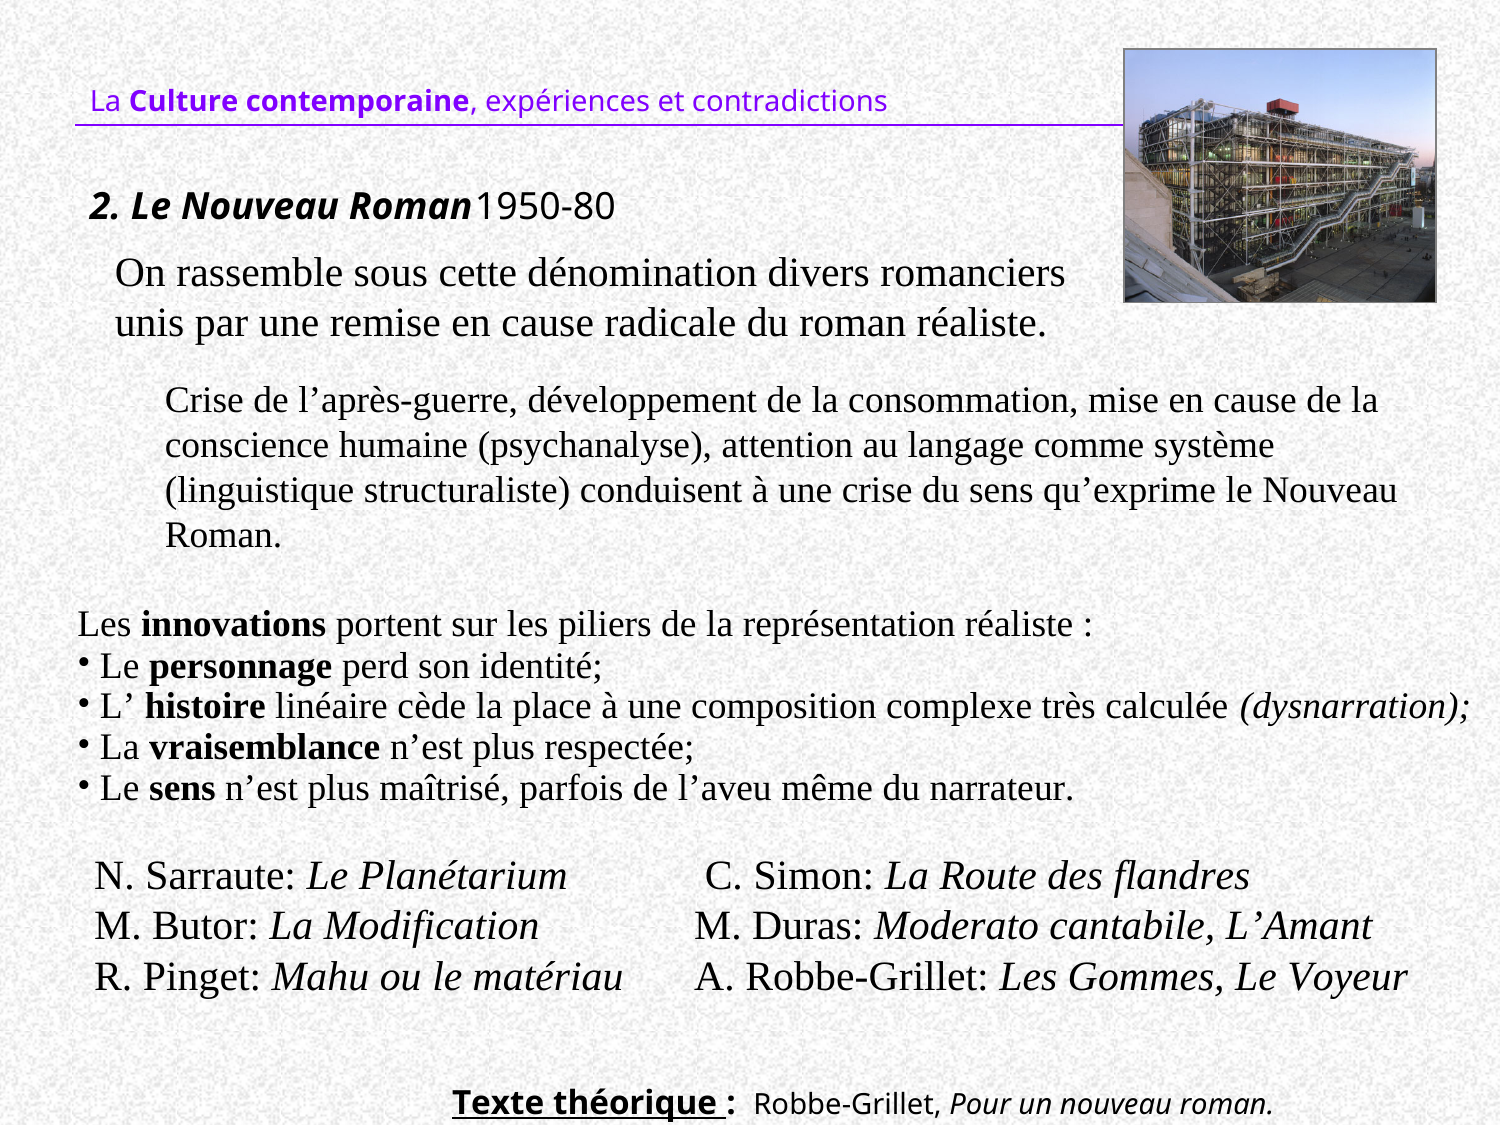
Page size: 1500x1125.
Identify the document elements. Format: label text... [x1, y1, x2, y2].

text_box Crise de l’après-guerre, développement de la consommation, mise en cause de la conscience humaine (psychanalyse), attention au langage comme système (linguistique structuraliste) conduisent à une crise du sens qu’exprime le Nouveau Roman. [150, 367, 1438, 563]
text_box La Culture contemporaine, expériences et contradictions [74, 74, 1123, 126]
picture [0, 0, 1500, 1125]
text_box On rassemble sous cette dénomination divers romanciers unis par une remise en cause radicale du roman réaliste. [99, 237, 1088, 353]
text_box Texte théorique : Robbe-Grillet, Pour un nouveau roman. [437, 1056, 1463, 1125]
text_box Les innovations portent sur les piliers de la représentation réaliste : Le personnage perd son identité; L’ histoire linéaire cède la place à une composition complexe très calculée (dysnarration); La vraisemblance n’est plus respectée; Le sens n’est plus maîtrisé, parfois de l’aveu même du narrateur. [62, 600, 1500, 815]
text_box 2. Le Nouveau Roman 1950-80 [74, 174, 850, 236]
text_box N. Sarraute: Le Planétarium C. Simon: La Route des flandres M. Butor: La Modification M. Duras: Moderato cantabile, L’Amant R. Pinget: Mahu ou le matériau A. Robbe-Grillet: Les Gommes, Le Voyeur [79, 849, 1460, 1007]
